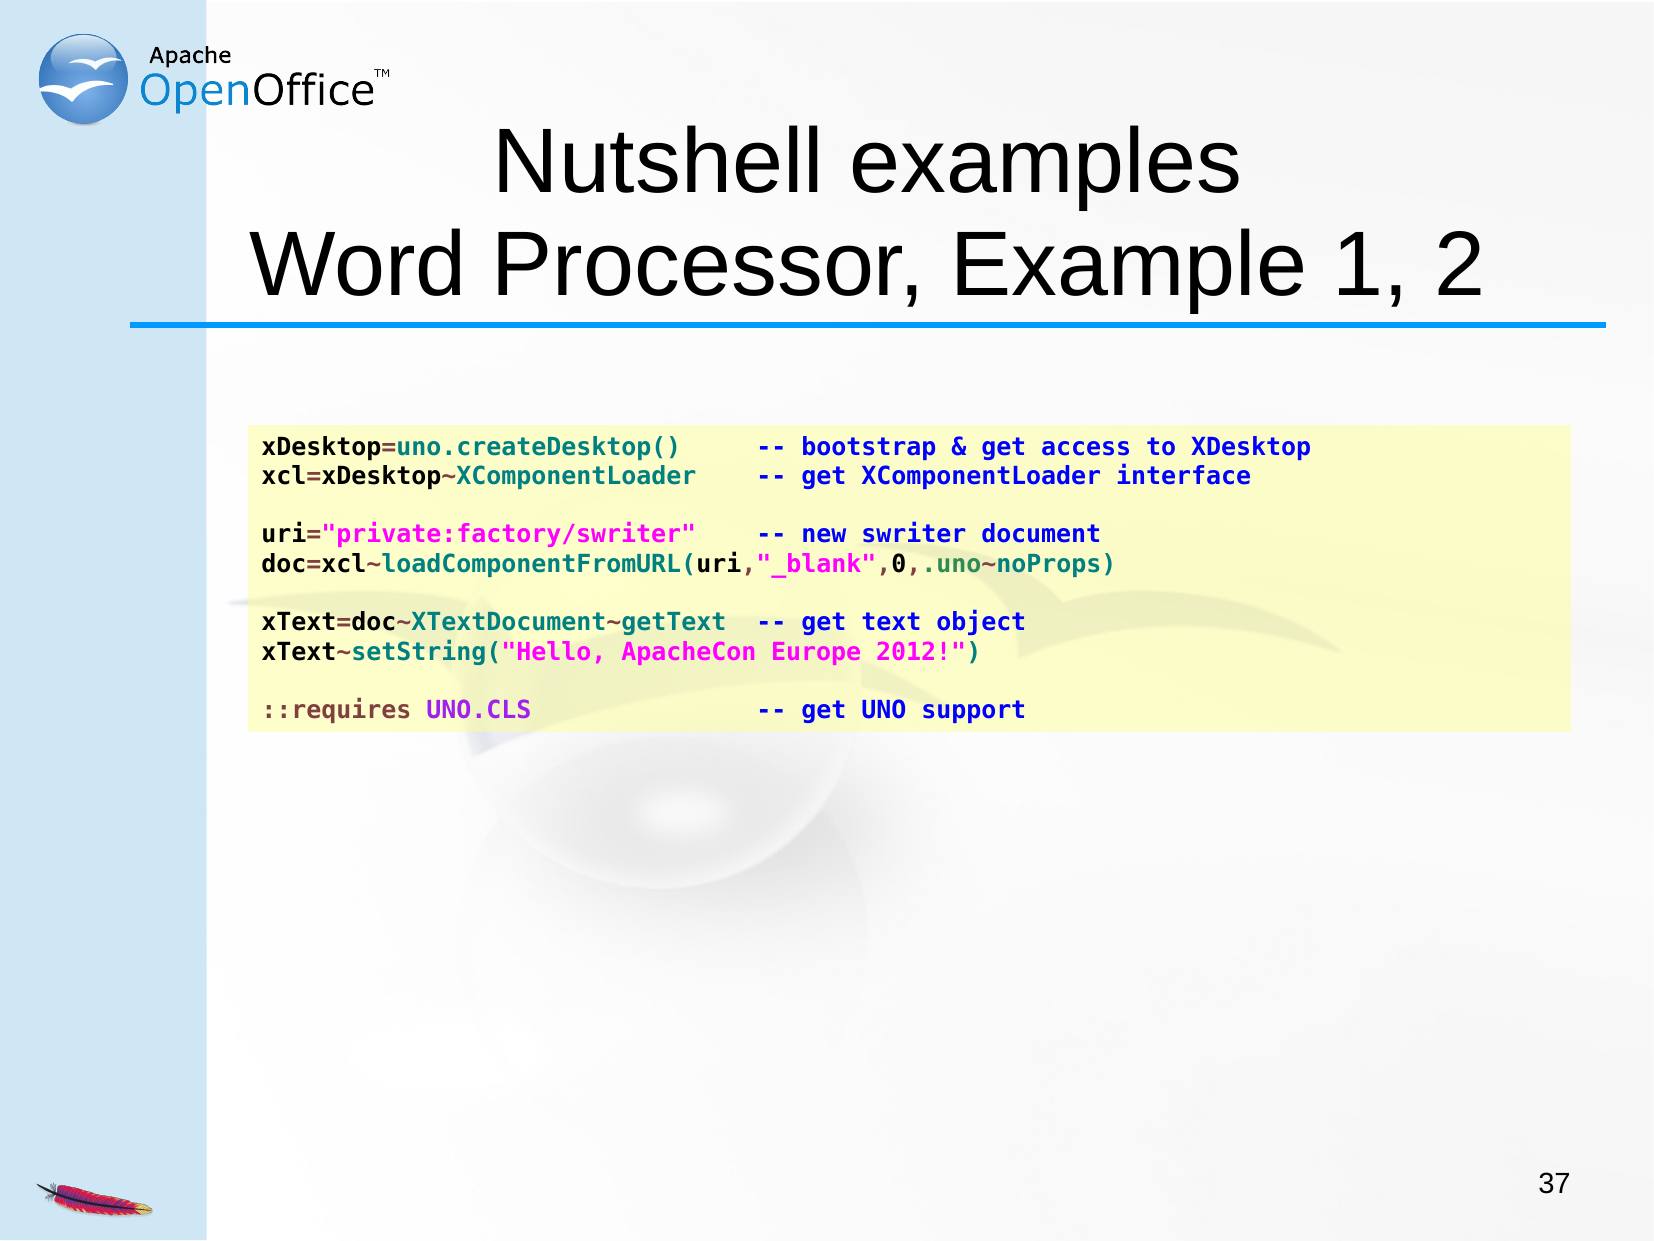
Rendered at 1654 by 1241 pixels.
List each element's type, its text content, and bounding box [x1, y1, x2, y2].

picture [35, 1181, 154, 1219]
title Nutshell examples Word Processor, Example 1, 2 [165, 108, 1571, 316]
picture [35, 2, 1654, 1241]
text_box xDesktop=uno.createDesktop() -- bootstrap & get access to XDesktop xcl=xDesktop~XComponentLoader -- get XComponentLoader interface uri="private:factory/swriter" -- new swriter document doc=xcl~loadComponentFromURL(uri,"_blank",0,.uno~noProps) xText=doc~XTextDocument~getText -- get text object xText~setString("Hello, ApacheCon Europe 2012!") ::requires UNO.CLS -- get UNO support [248, 425, 1571, 732]
